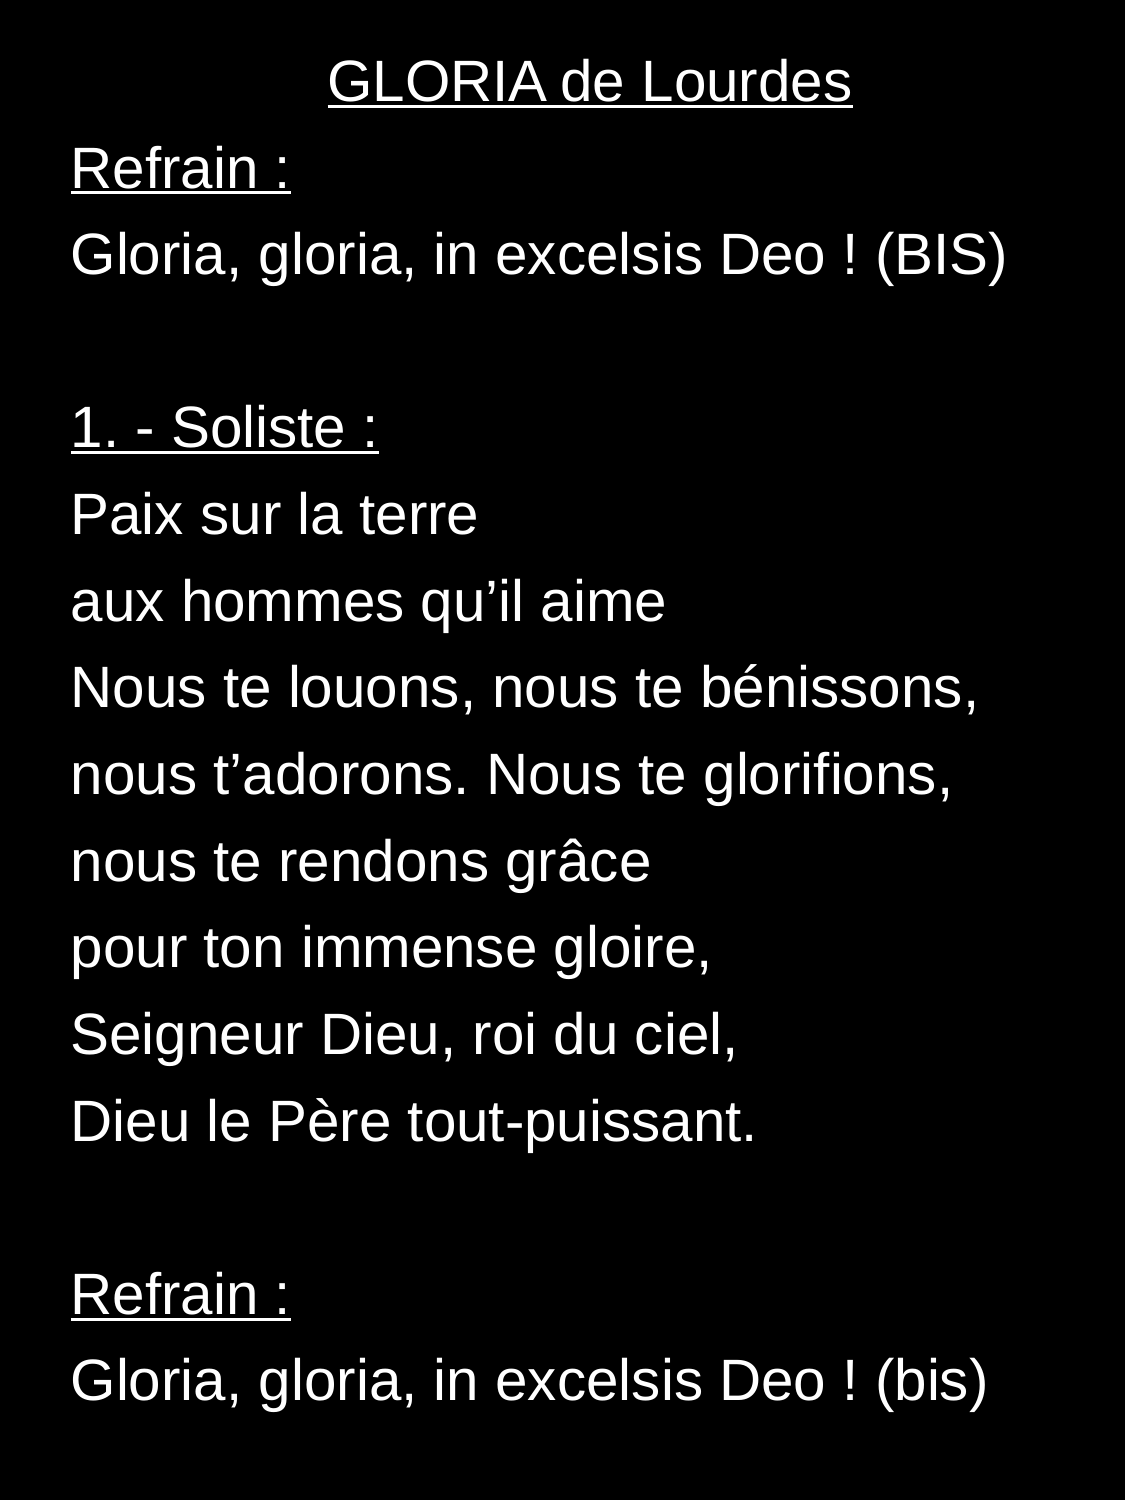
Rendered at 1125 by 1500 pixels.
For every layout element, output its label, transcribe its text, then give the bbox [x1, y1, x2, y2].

text_box GLORIA de Lourdes Refrain : Gloria, gloria, in excelsis Deo ! (BIS) 1. - Soliste : Paix sur la terre aux hommes qu’il aime Nous te louons, nous te bénissons, nous t’adorons. Nous te glorifions, nous te rendons grâce pour ton immense gloire, Seigneur Dieu, roi du ciel, Dieu le Père tout-puissant. Refrain : Gloria, gloria, in excelsis Deo ! (bis) [0, 35, 1125, 1465]
